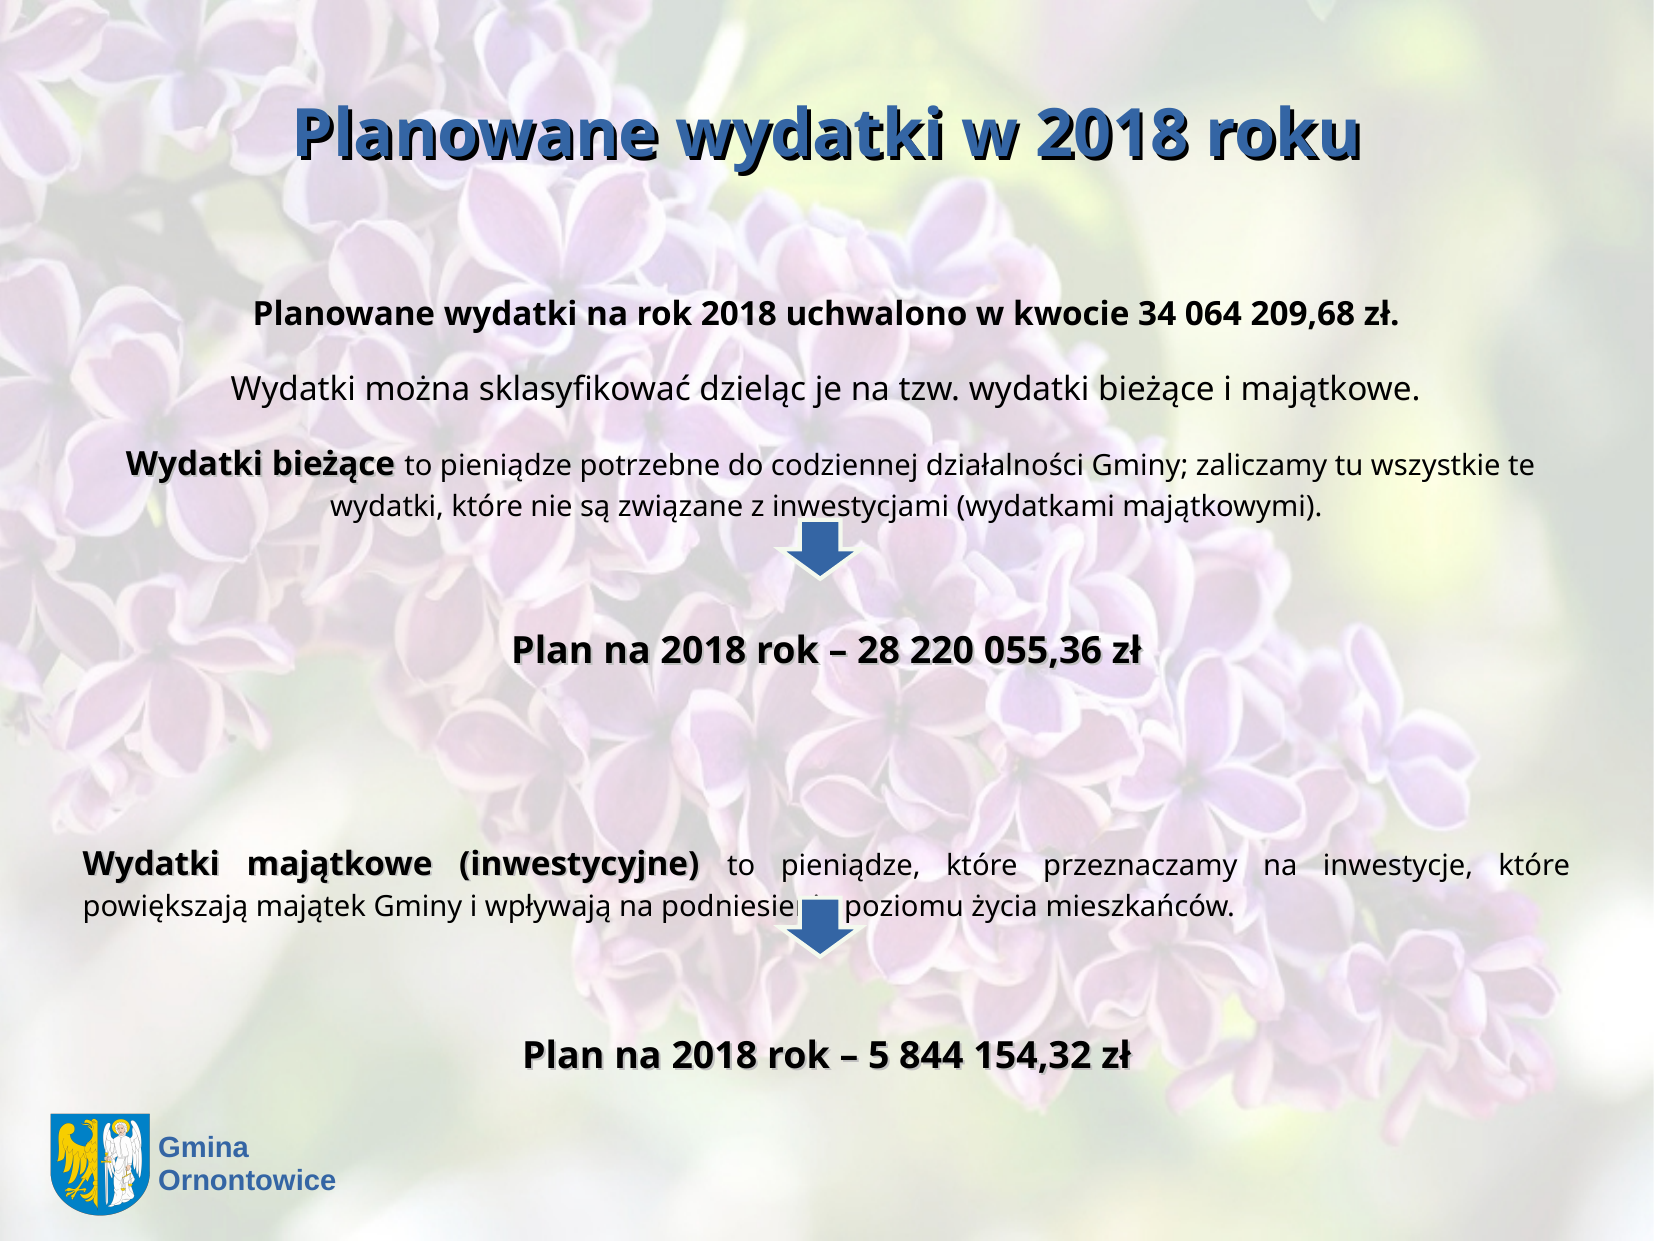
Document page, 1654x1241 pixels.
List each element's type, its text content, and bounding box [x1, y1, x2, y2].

title Planowane wydatki w 2018 roku [82, 49, 1571, 213]
list Planowane wydatki na rok 2018 uchwalono w kwocie 34 064 209,68 zł. Wydatki można sklasyfikować dzieląc je na tzw. wydatki bieżące i majątkowe. Wydatki bieżące to pieniądze potrzebne do codziennej działalności Gminy; zaliczamy tu wszystkie te wydatki, które nie są związane z inwestycjami (wydatkami majątkowymi). Plan na 2018 rok – 28 220 055,36 zł Wydatki majątkowe (inwestycyjne) to pieniądze, które przeznaczamy na inwestycje, które powiększają majątek Gminy i wpływają na podniesienie poziomu życia mieszkańców. Plan na 2018 rok – 5 844 154,32 zł [82, 290, 1571, 1099]
text_box [779, 519, 861, 579]
text_box [779, 897, 861, 957]
picture [0, 0, 1654, 1241]
